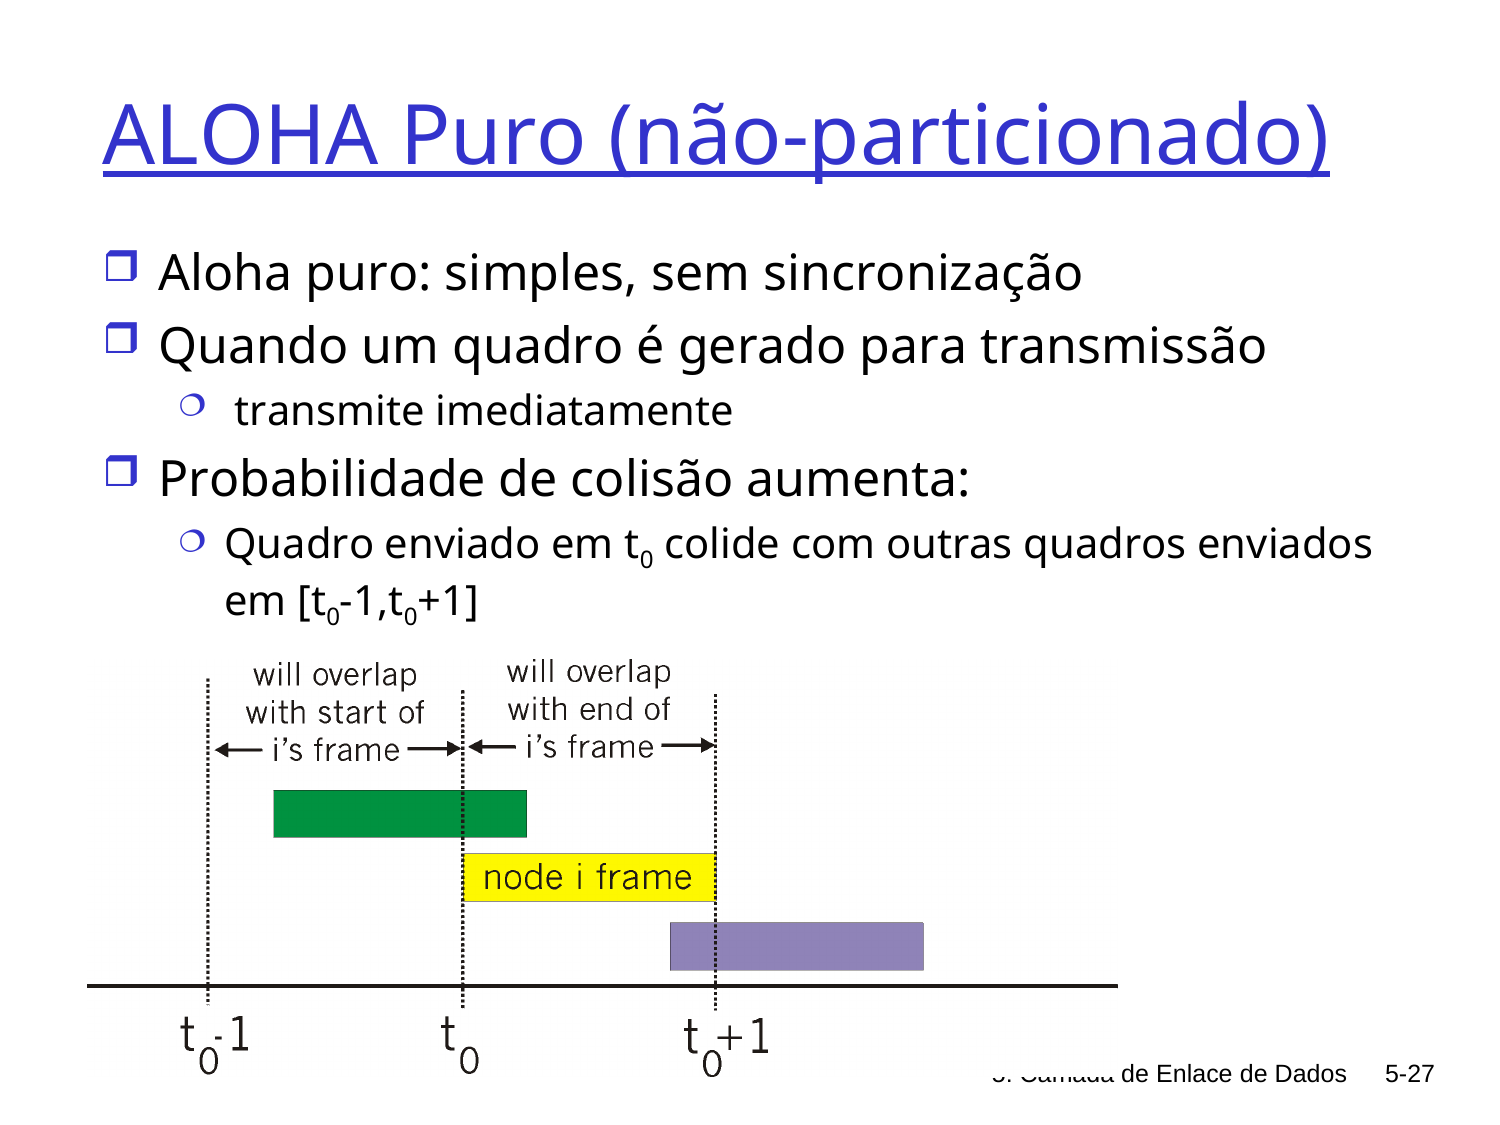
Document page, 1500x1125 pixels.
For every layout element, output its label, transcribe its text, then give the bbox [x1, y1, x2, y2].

text_box 5-<número> [1339, 1050, 1451, 1125]
picture [87, 659, 1118, 1077]
list Aloha puro: simples, sem sincronização Quando um quadro é gerado para transmissão transmite imediatamente Probabilidade de colisão aumenta: Quadro enviado em t0 colide com outras quadros enviados em [t0-1,t0+1] [87, 233, 1457, 996]
title ALOHA Puro (não-particionado) [87, 37, 1363, 225]
text_box 5: Camada de Enlace de Dados [837, 1050, 1339, 1125]
